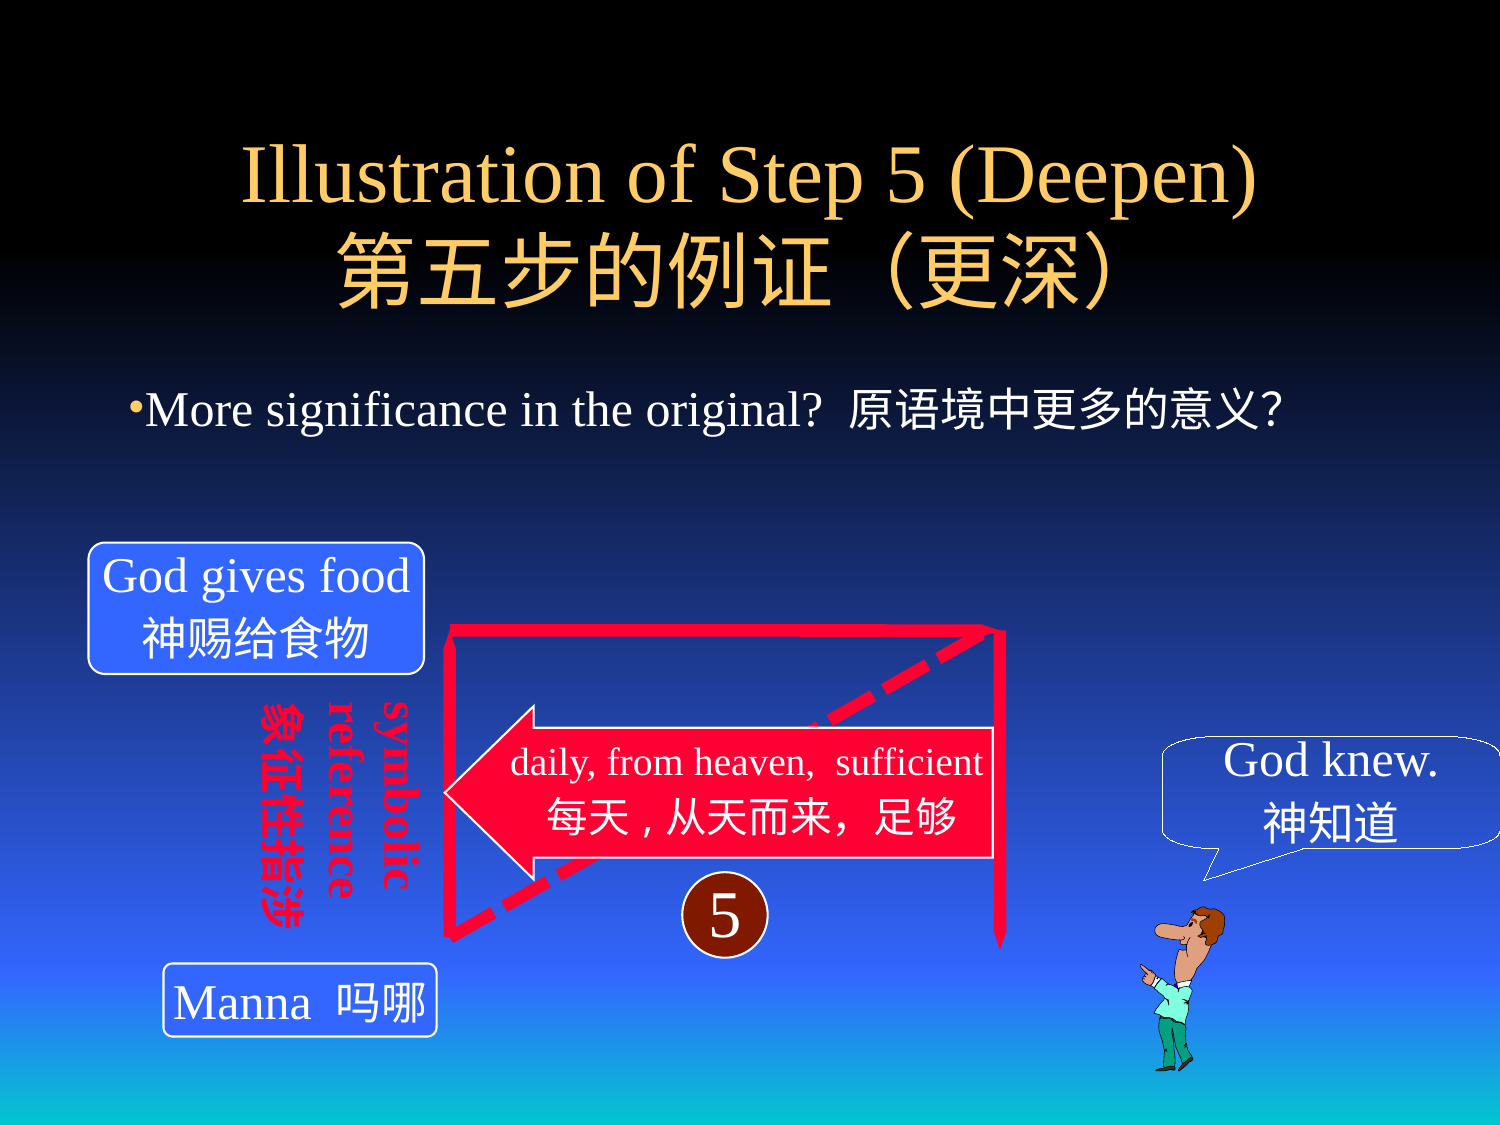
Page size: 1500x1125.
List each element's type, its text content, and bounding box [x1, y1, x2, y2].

chart [1139, 906, 1226, 1072]
text_box God knew. 神知道 [1162, 736, 1500, 881]
title Illustration of Step 5 (Deepen) 第五步的例证（更深） [112, 110, 1388, 328]
text_box Manna 吗哪 [163, 963, 437, 1037]
text_box God gives food 神赐给食物 [88, 542, 425, 674]
text_box More significance in the original? 原语境中更多的意义？ [112, 368, 1388, 445]
text_box symbolic reference 象征性指涉 [244, 686, 437, 951]
text_box daily, from heaven, sufficient 每天,从天而来，足够 [444, 706, 993, 880]
text_box 5 [682, 872, 768, 958]
